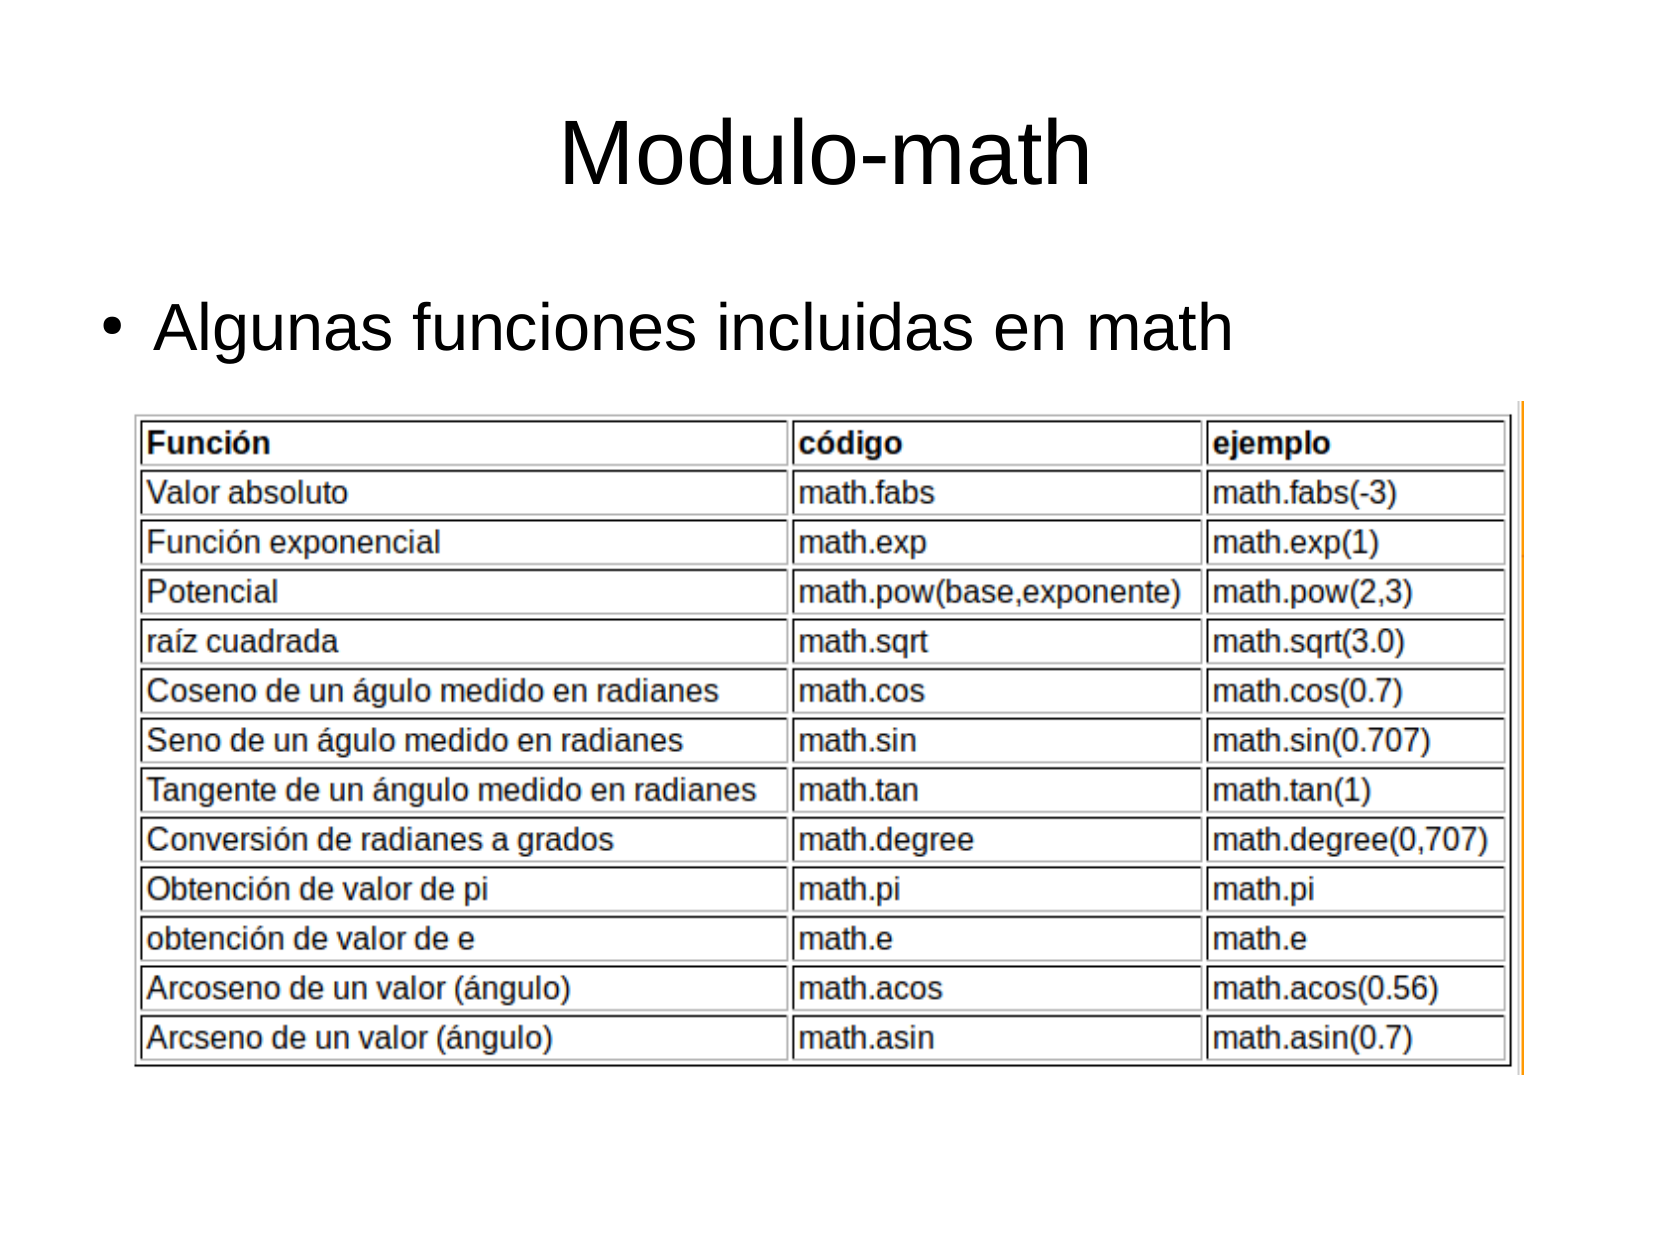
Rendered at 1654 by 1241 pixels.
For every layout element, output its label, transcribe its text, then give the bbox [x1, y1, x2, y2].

title Modulo-math [82, 49, 1571, 257]
list Algunas funciones incluidas en math [82, 290, 1571, 390]
picture [129, 401, 1524, 1075]
